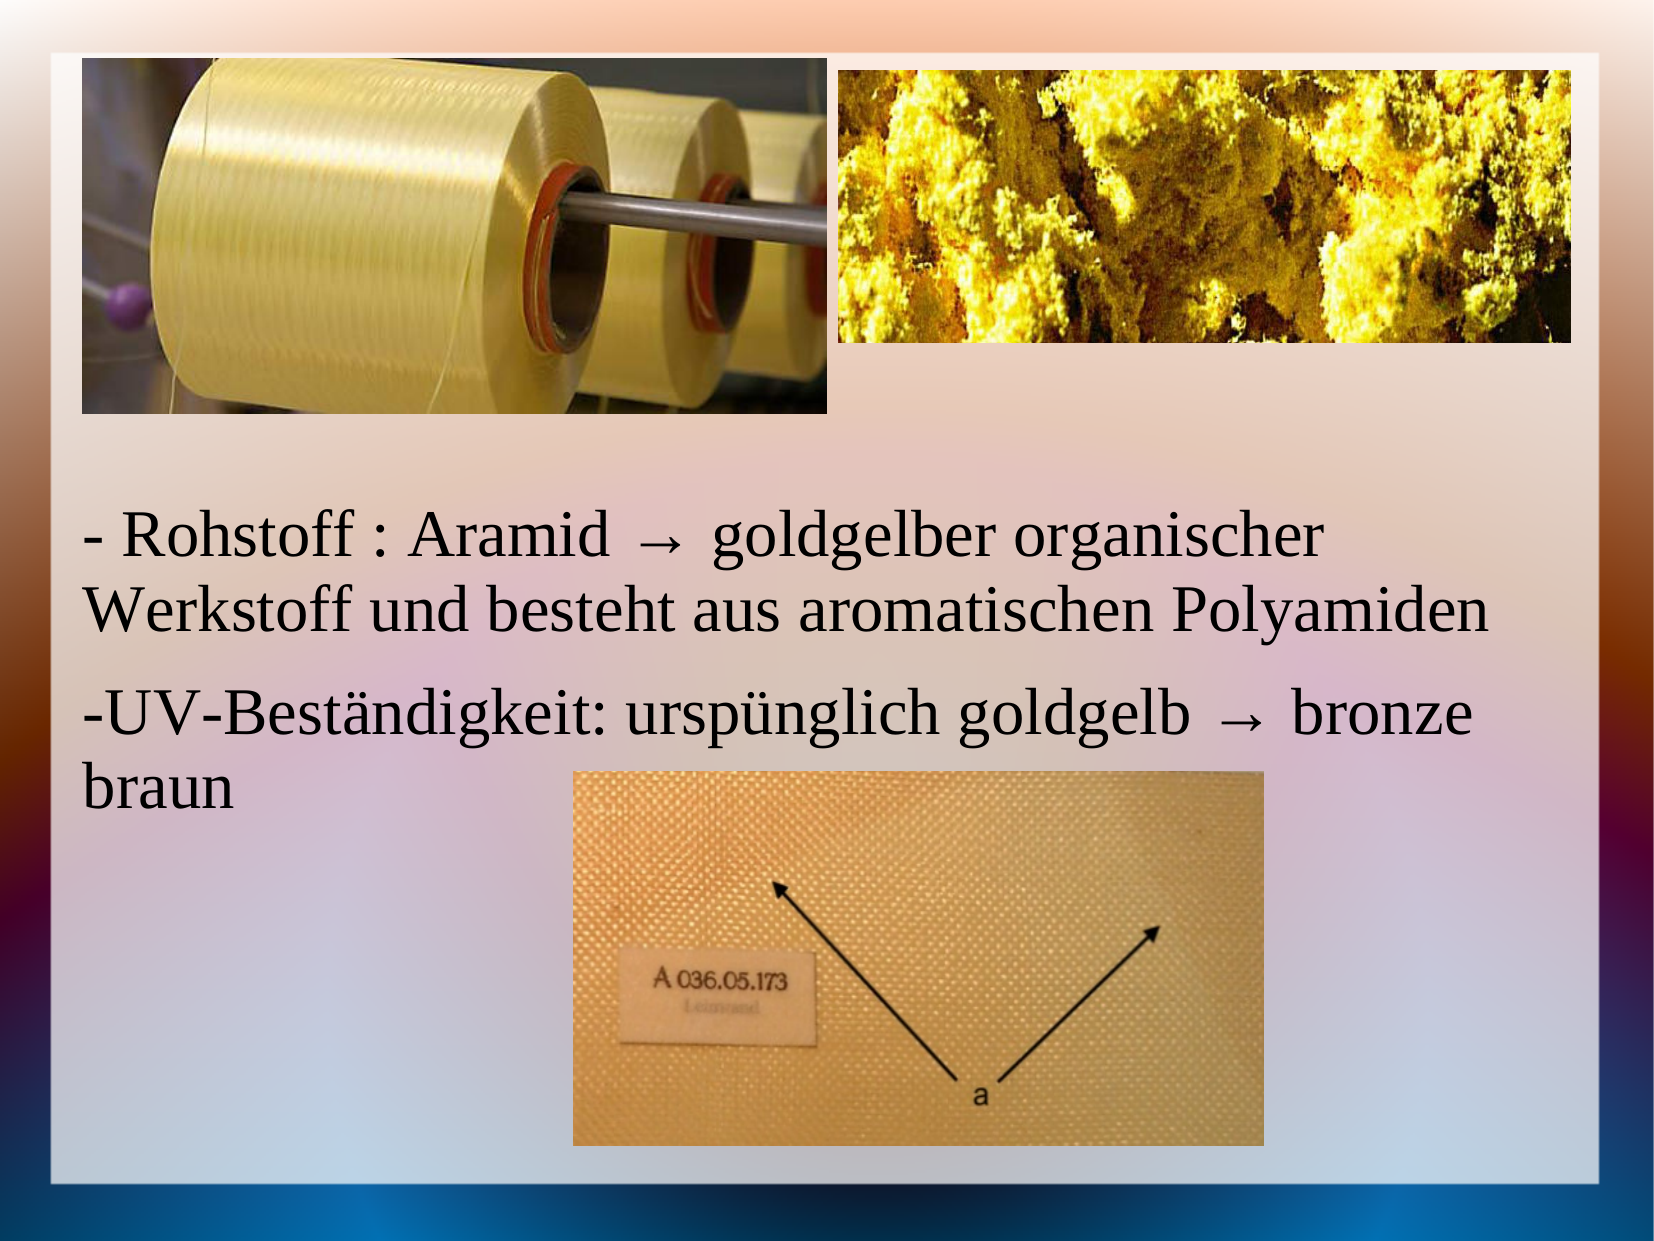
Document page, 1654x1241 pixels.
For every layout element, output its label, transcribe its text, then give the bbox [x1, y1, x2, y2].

list - Rohstoff : Aramid → goldgelber organischer Werkstoff und besteht aus aromatischen Polyamiden -UV-Beständigkeit: urspünglich goldgelb → bronze braun [82, 290, 1571, 1109]
picture [0, 0, 1654, 1241]
